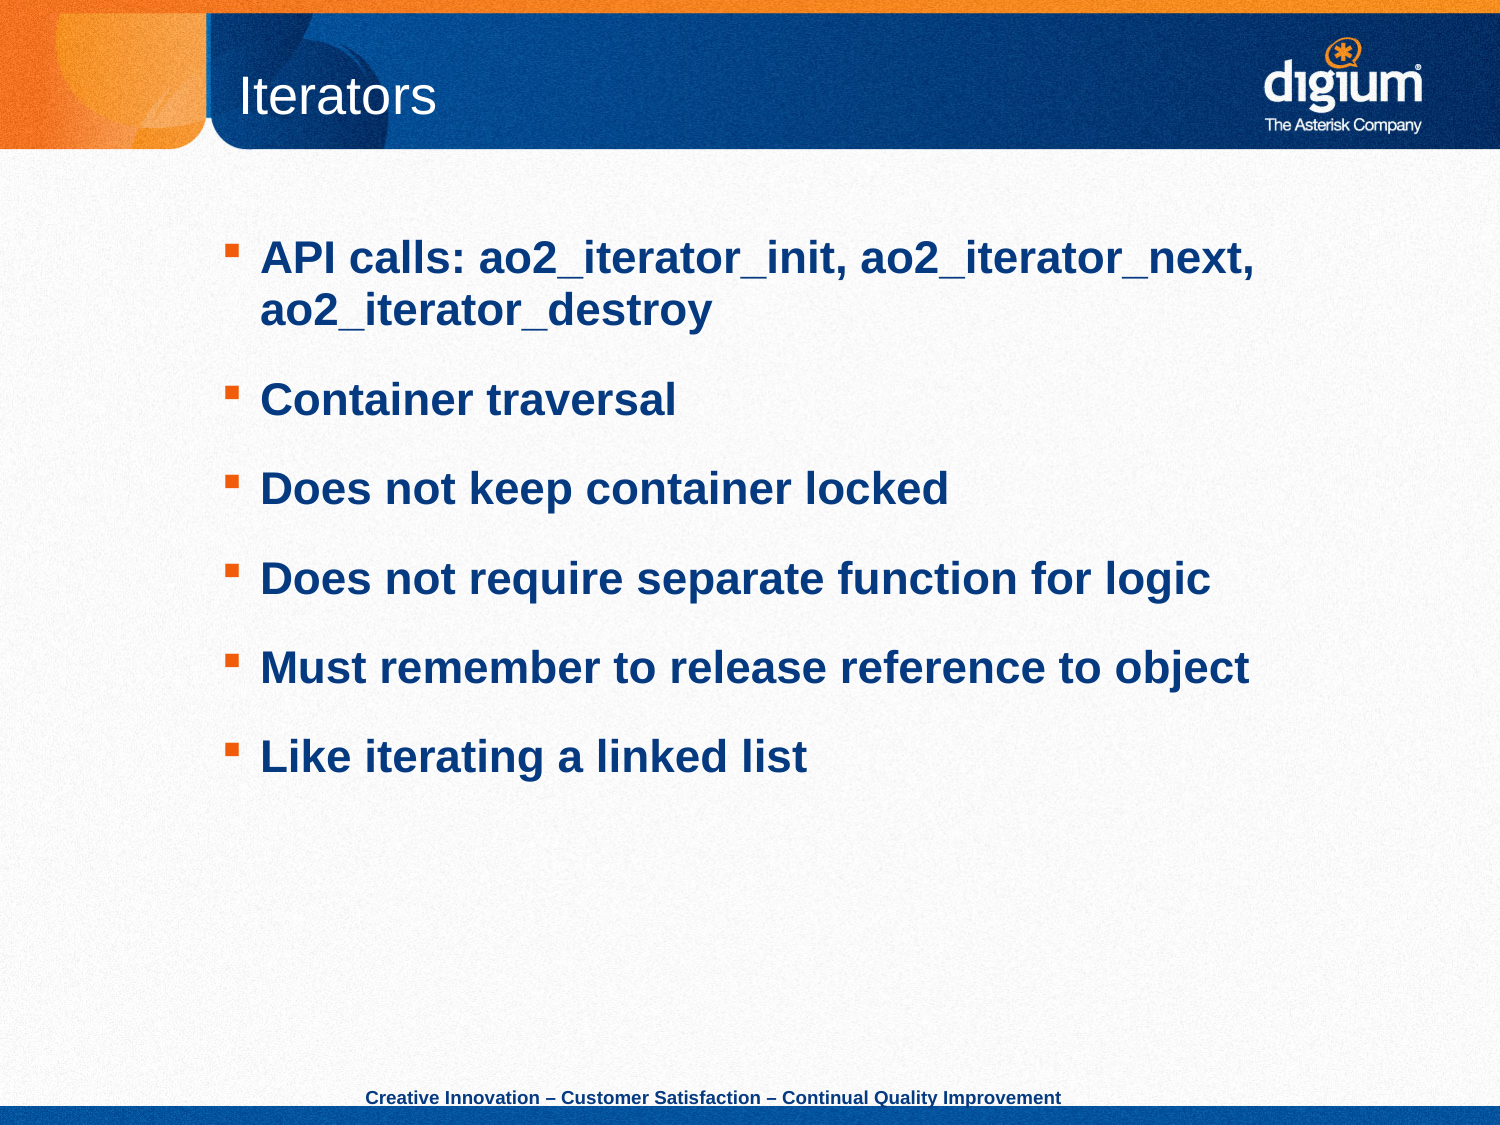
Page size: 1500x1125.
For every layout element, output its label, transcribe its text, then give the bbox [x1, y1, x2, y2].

picture [0, 0, 1500, 1125]
title Iterators [238, 27, 1243, 127]
list API calls: ao2_iterator_init, ao2_iterator_next, ao2_iterator_destroy Container traversal Does not keep container locked Does not require separate function for logic Must remember to release reference to object Like iterating a linked list [206, 224, 1301, 967]
